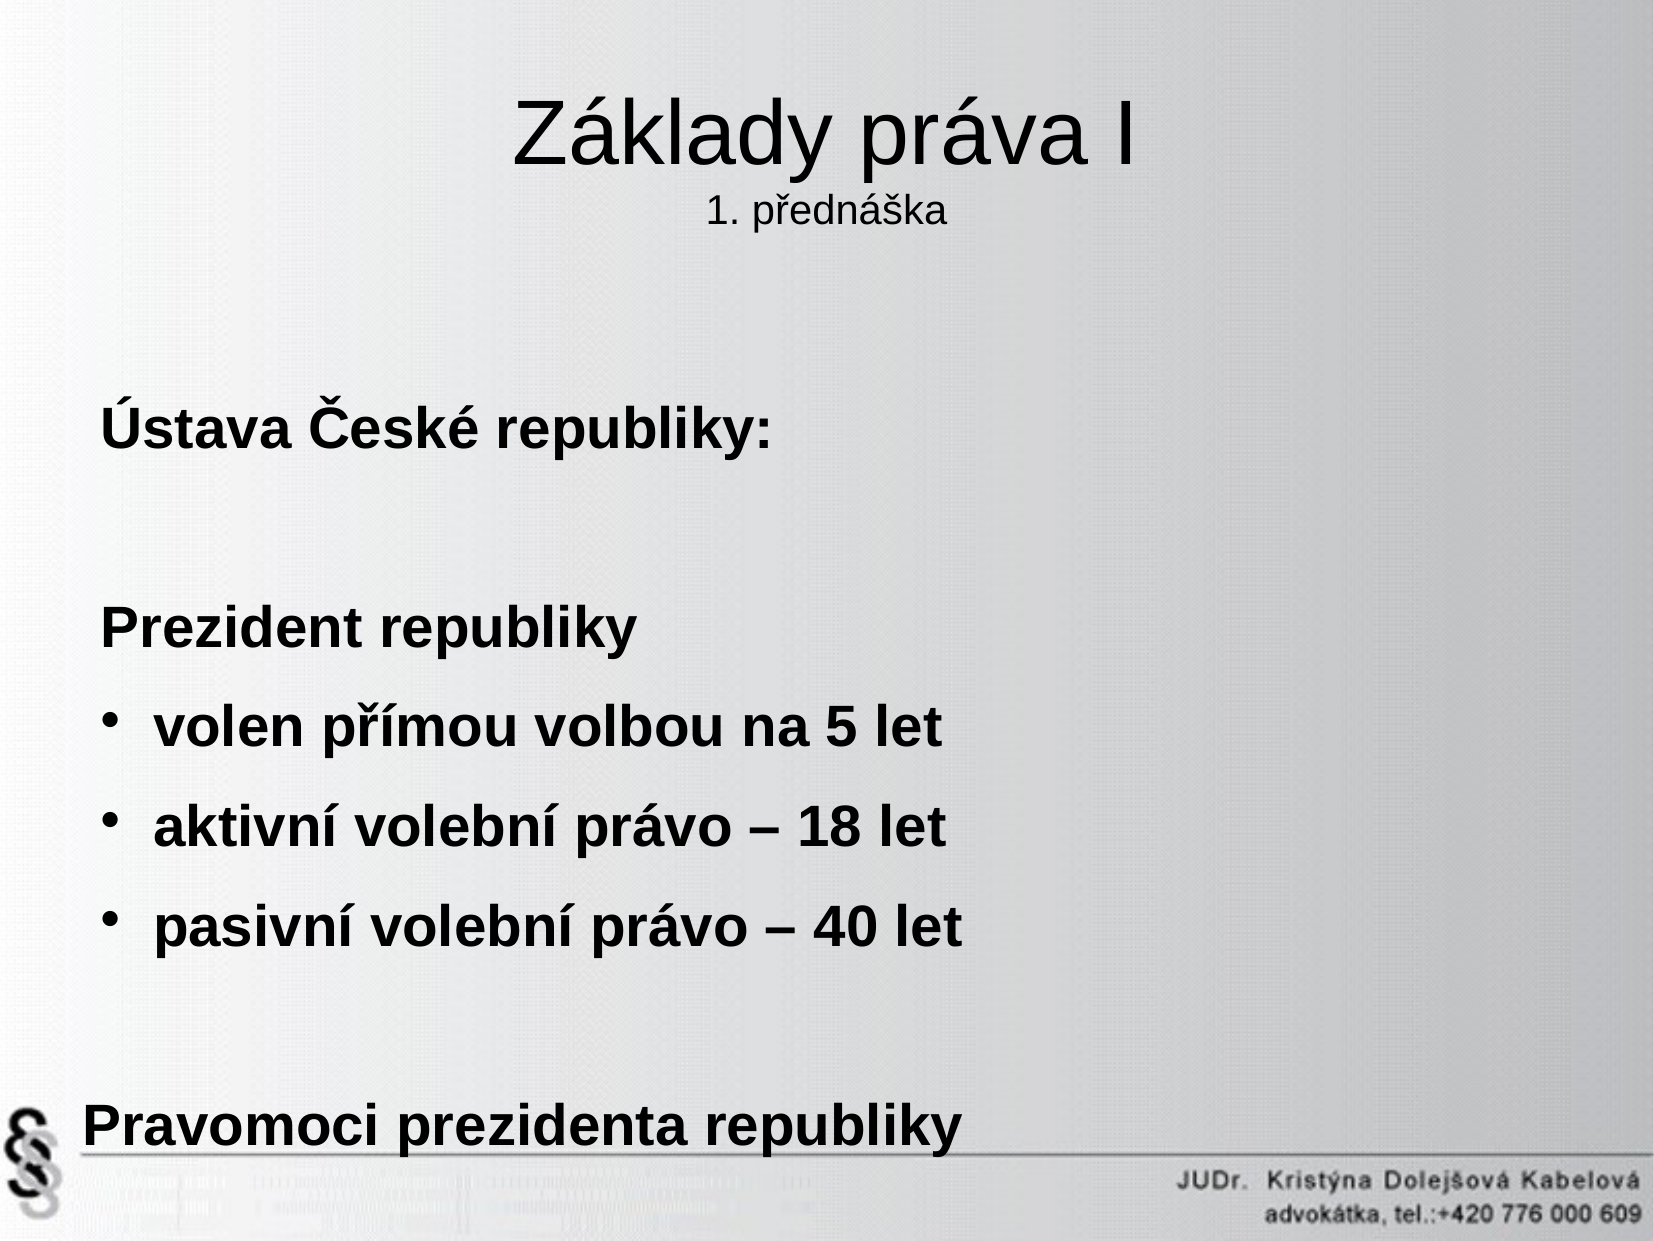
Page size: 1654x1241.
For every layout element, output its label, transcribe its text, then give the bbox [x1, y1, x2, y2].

text_box Ústava České republiky: Prezident republiky volen přímou volbou na 5 let aktivní volební právo – 18 let pasivní volební právo – 40 let Pravomoci prezidenta republiky [82, 290, 1571, 1010]
picture [0, 0, 1654, 1241]
text_box Základy práva I 1. přednáška [82, 49, 1571, 257]
